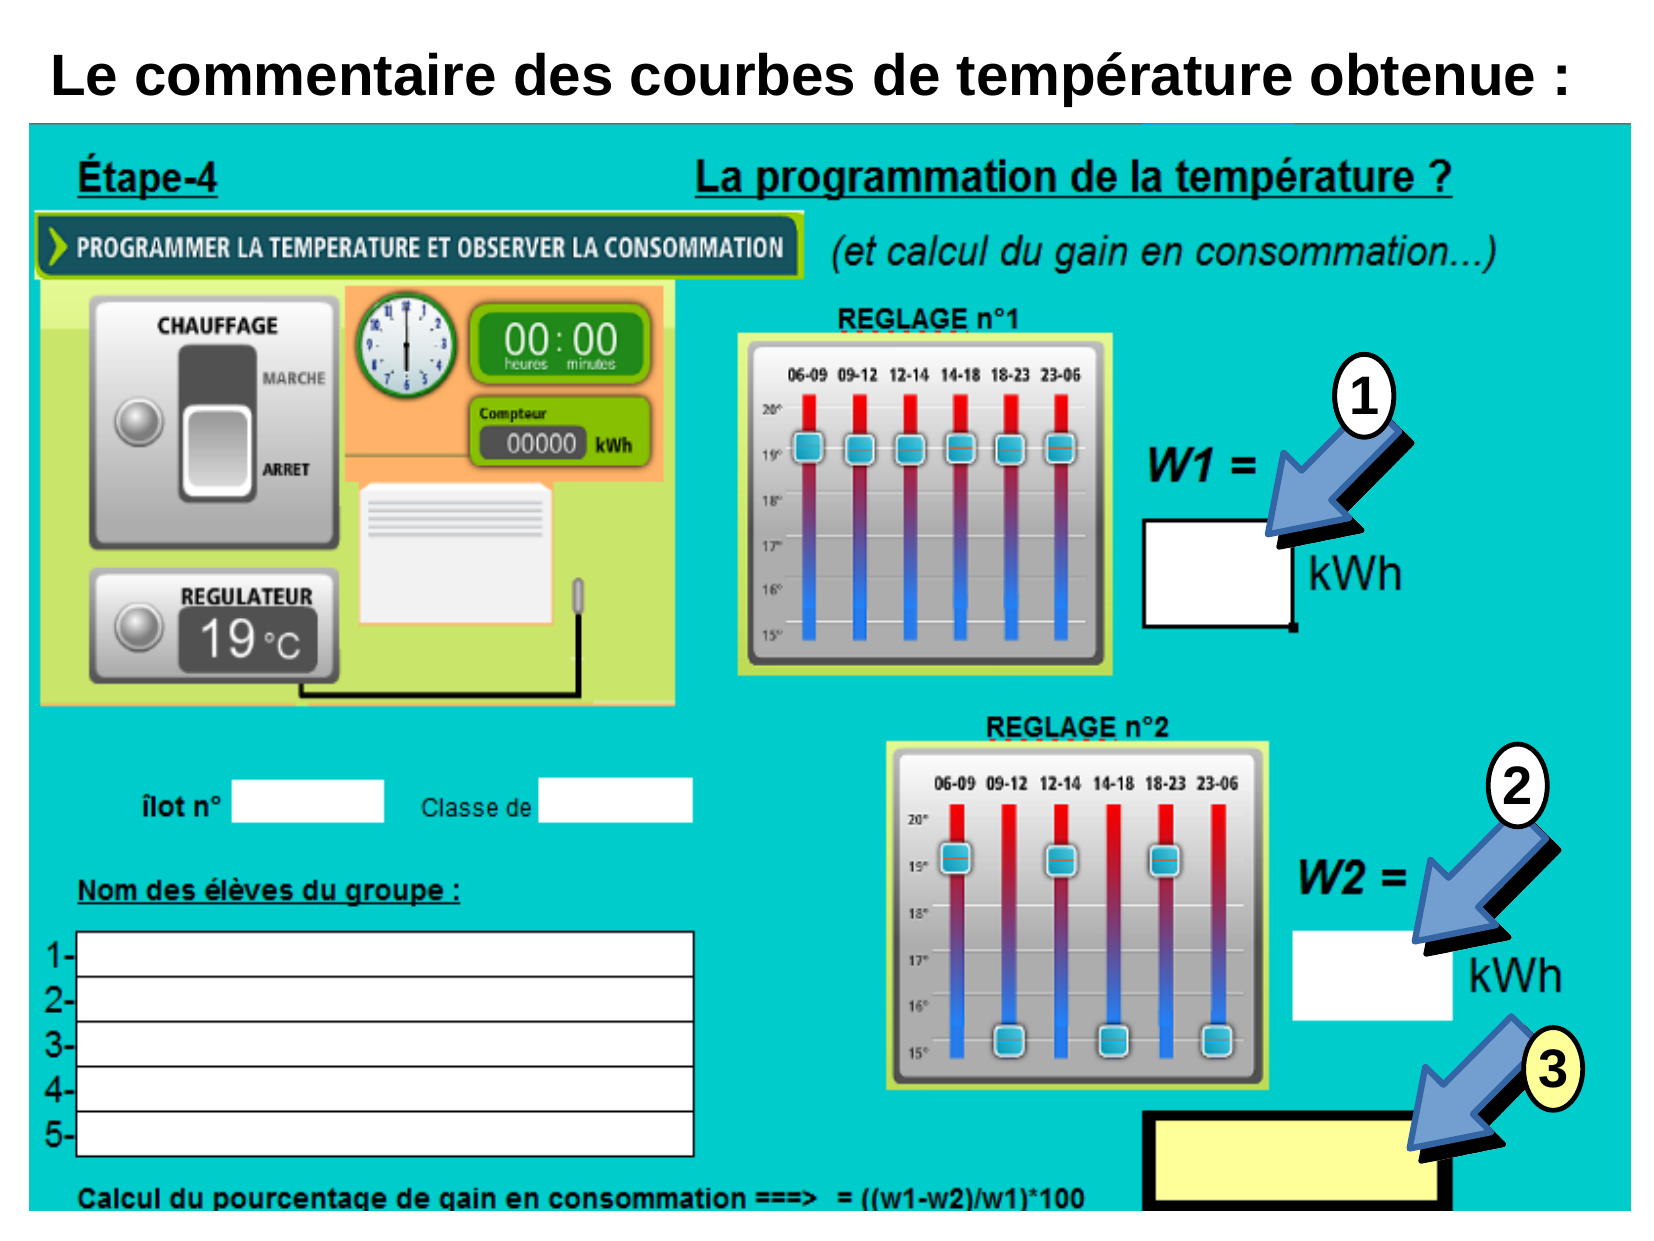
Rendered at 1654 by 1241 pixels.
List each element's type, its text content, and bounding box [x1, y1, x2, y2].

text_box 2 [1488, 744, 1548, 827]
text_box [1414, 822, 1547, 942]
text_box [1267, 421, 1400, 535]
picture [29, 123, 1631, 1211]
text_box [1409, 1016, 1533, 1149]
text_box 3 [1523, 1027, 1583, 1111]
text_box 1 [1334, 354, 1394, 438]
text_box Le commentaire des courbes de température obtenue : [35, 35, 1630, 123]
